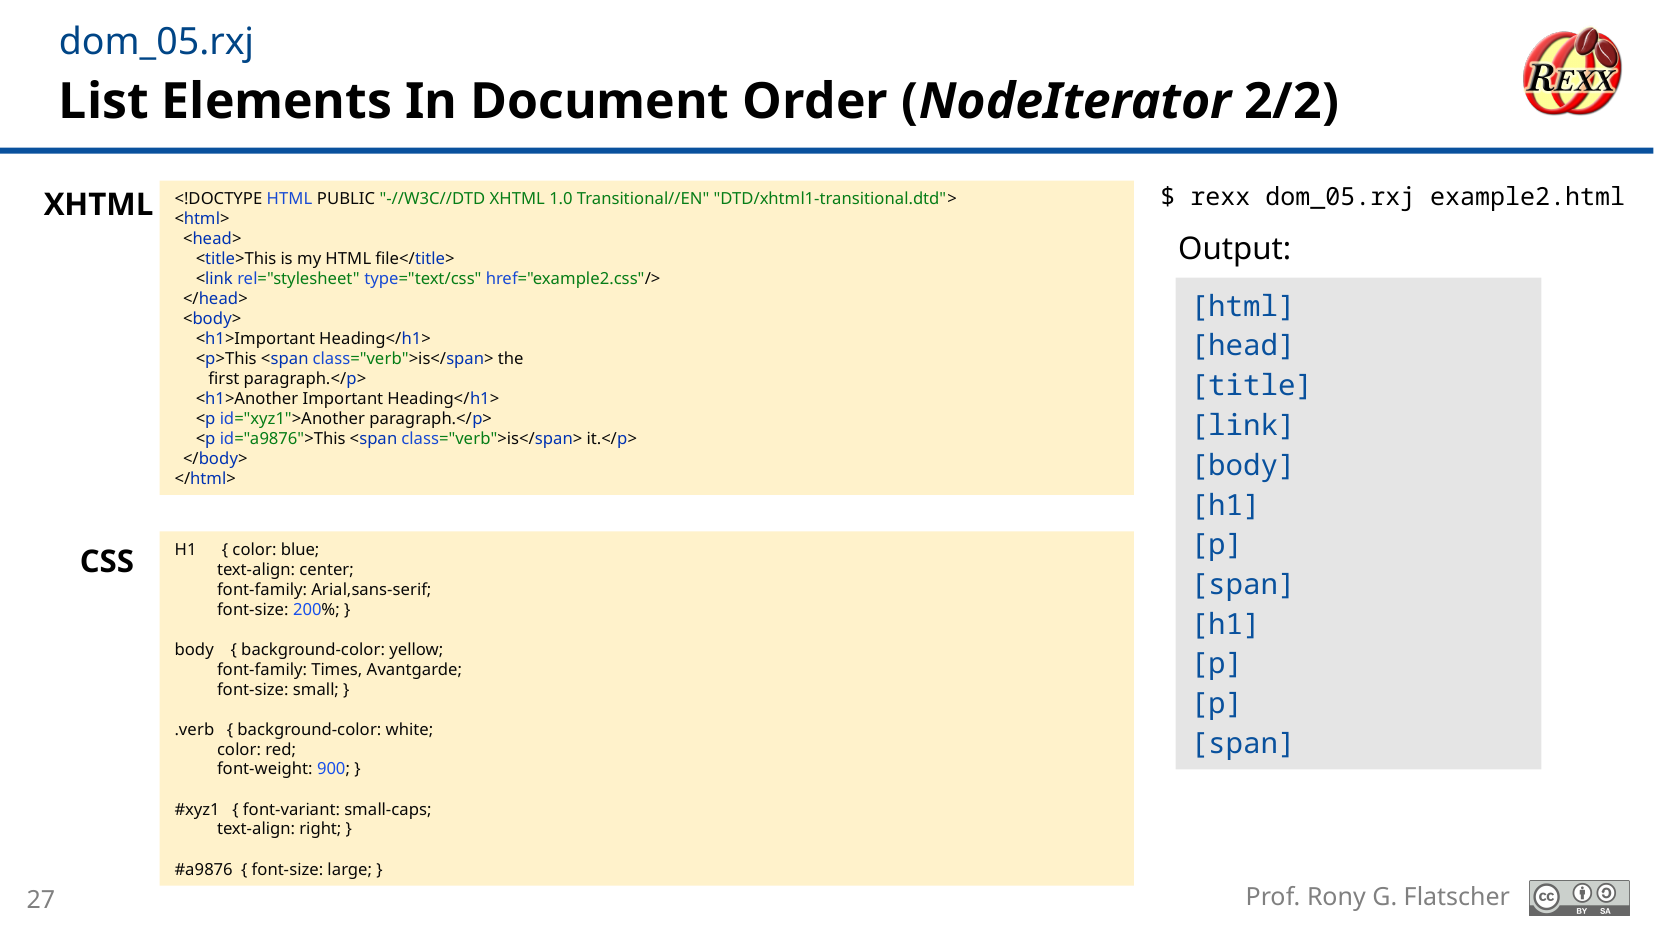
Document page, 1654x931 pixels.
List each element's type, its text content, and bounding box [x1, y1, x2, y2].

title dom_05.rxj List Elements In Document Order (NodeIterator 2/2) [0, 0, 1625, 148]
text_box $ rexx dom_05.rxj example2.html [1145, 171, 1648, 227]
text_box CSS [64, 531, 154, 588]
text_box <!DOCTYPE HTML PUBLIC "-//W3C//DTD XHTML 1.0 Transitional//EN" "DTD/xhtml1-transitional.dtd"> <html> <head> <title>This is my HTML file</title> <link rel="stylesheet" type="text/css" href="example2.css"/> </head> <body> <h1>Important Heading</h1> <p>This <span class="verb">is</span> the first paragraph.</p> <h1>Another Important Heading</h1> <p id="xyz1">Another paragraph.</p> <p id="a9876">This <span class="verb">is</span> it.</p> </body> </html> [159, 180, 1134, 495]
text_box Output: [1163, 218, 1653, 275]
text_box H1 { color: blue; text-align: center; font-family: Arial,sans-serif; font-size: 200%; } body { background-color: yellow; font-family: Times, Avantgarde; font-size: small; } .verb { background-color: white; color: red; font-weight: 900; } #xyz1 { font-variant: small-caps; text-align: right; } #a9876 { font-size: large; } [159, 531, 1134, 886]
text_box XHTML [28, 175, 177, 231]
text_box [html] [head] [title] [link] [body] [h1] [p] [span] [h1] [p] [p] [span] [1175, 277, 1542, 749]
